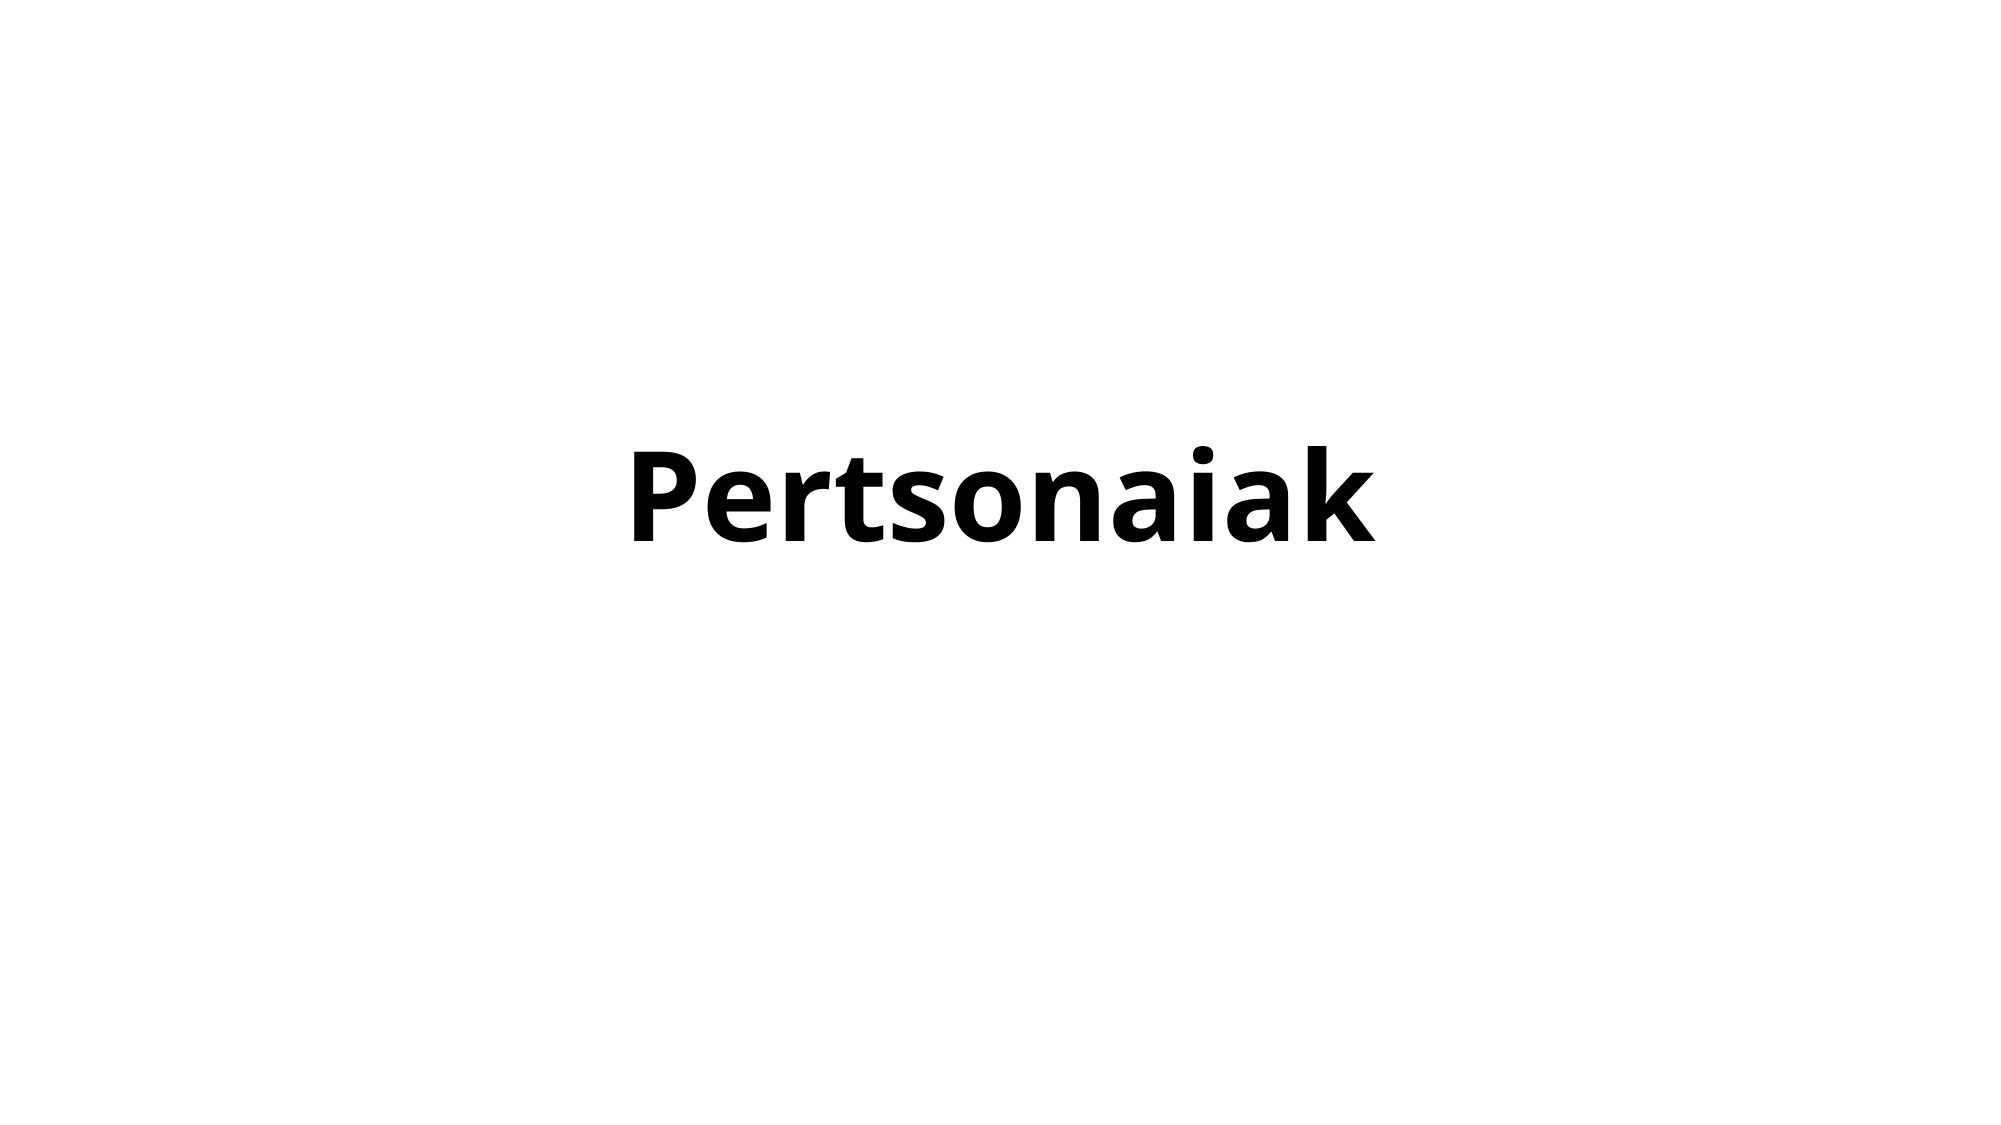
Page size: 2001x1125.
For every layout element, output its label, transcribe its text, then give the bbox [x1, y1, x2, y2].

title Pertsonaiak [249, 184, 1750, 576]
